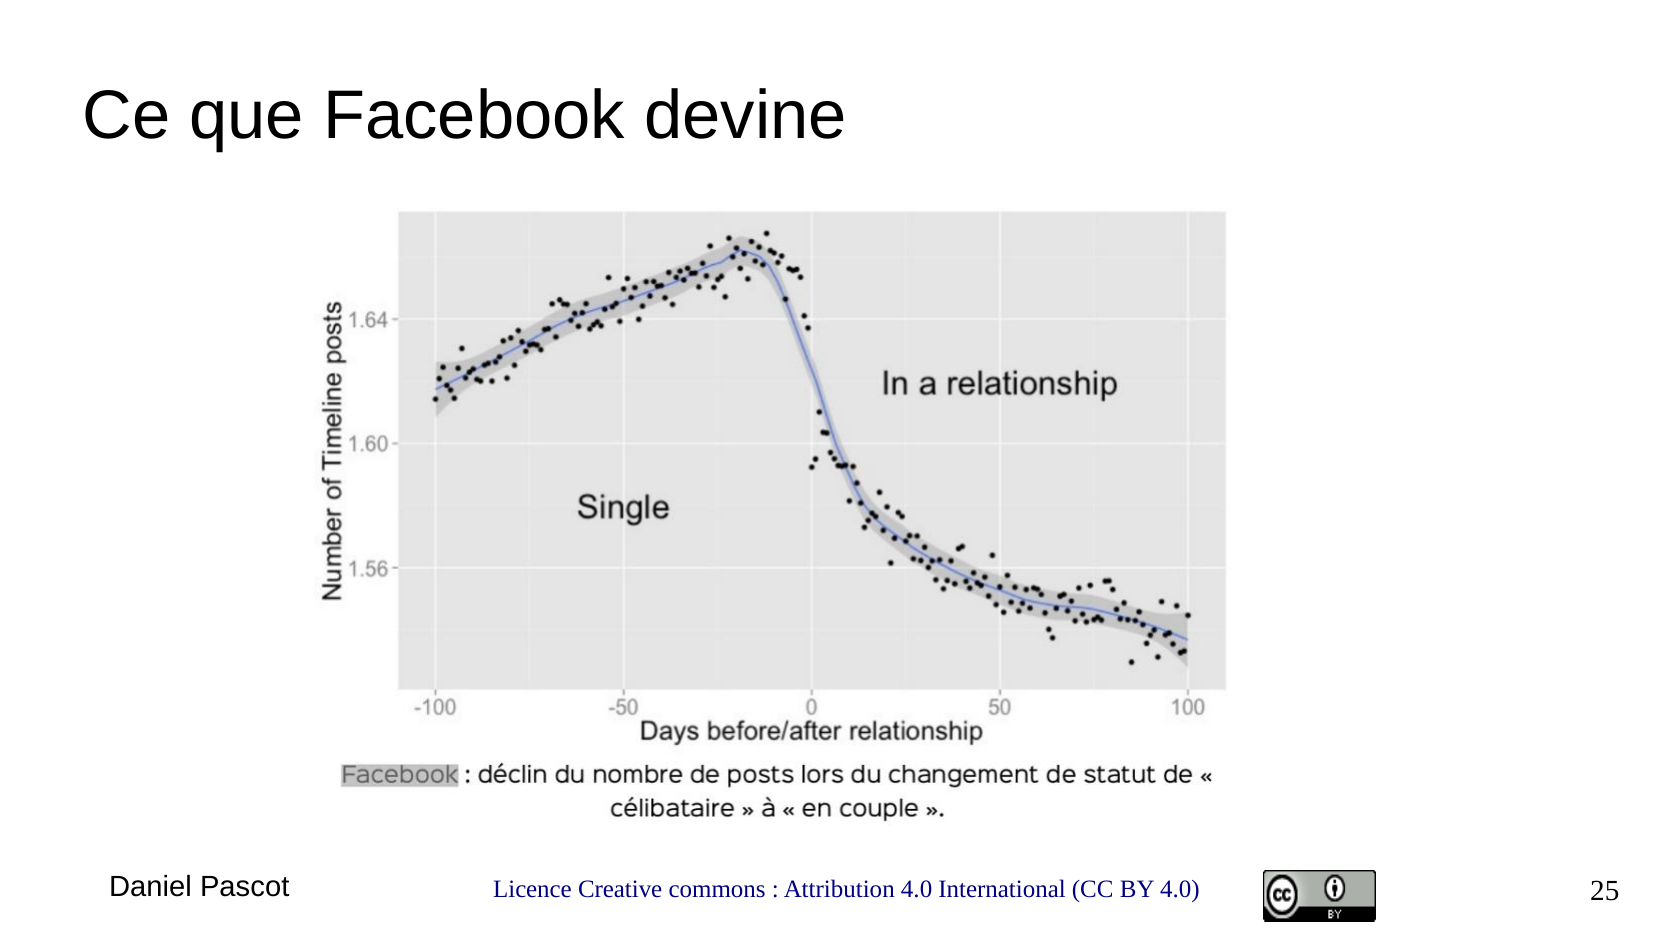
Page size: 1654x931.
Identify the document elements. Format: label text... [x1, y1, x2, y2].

picture [1263, 870, 1376, 922]
picture [259, 192, 1317, 839]
title Ce que Facebook devine [82, 37, 1571, 193]
